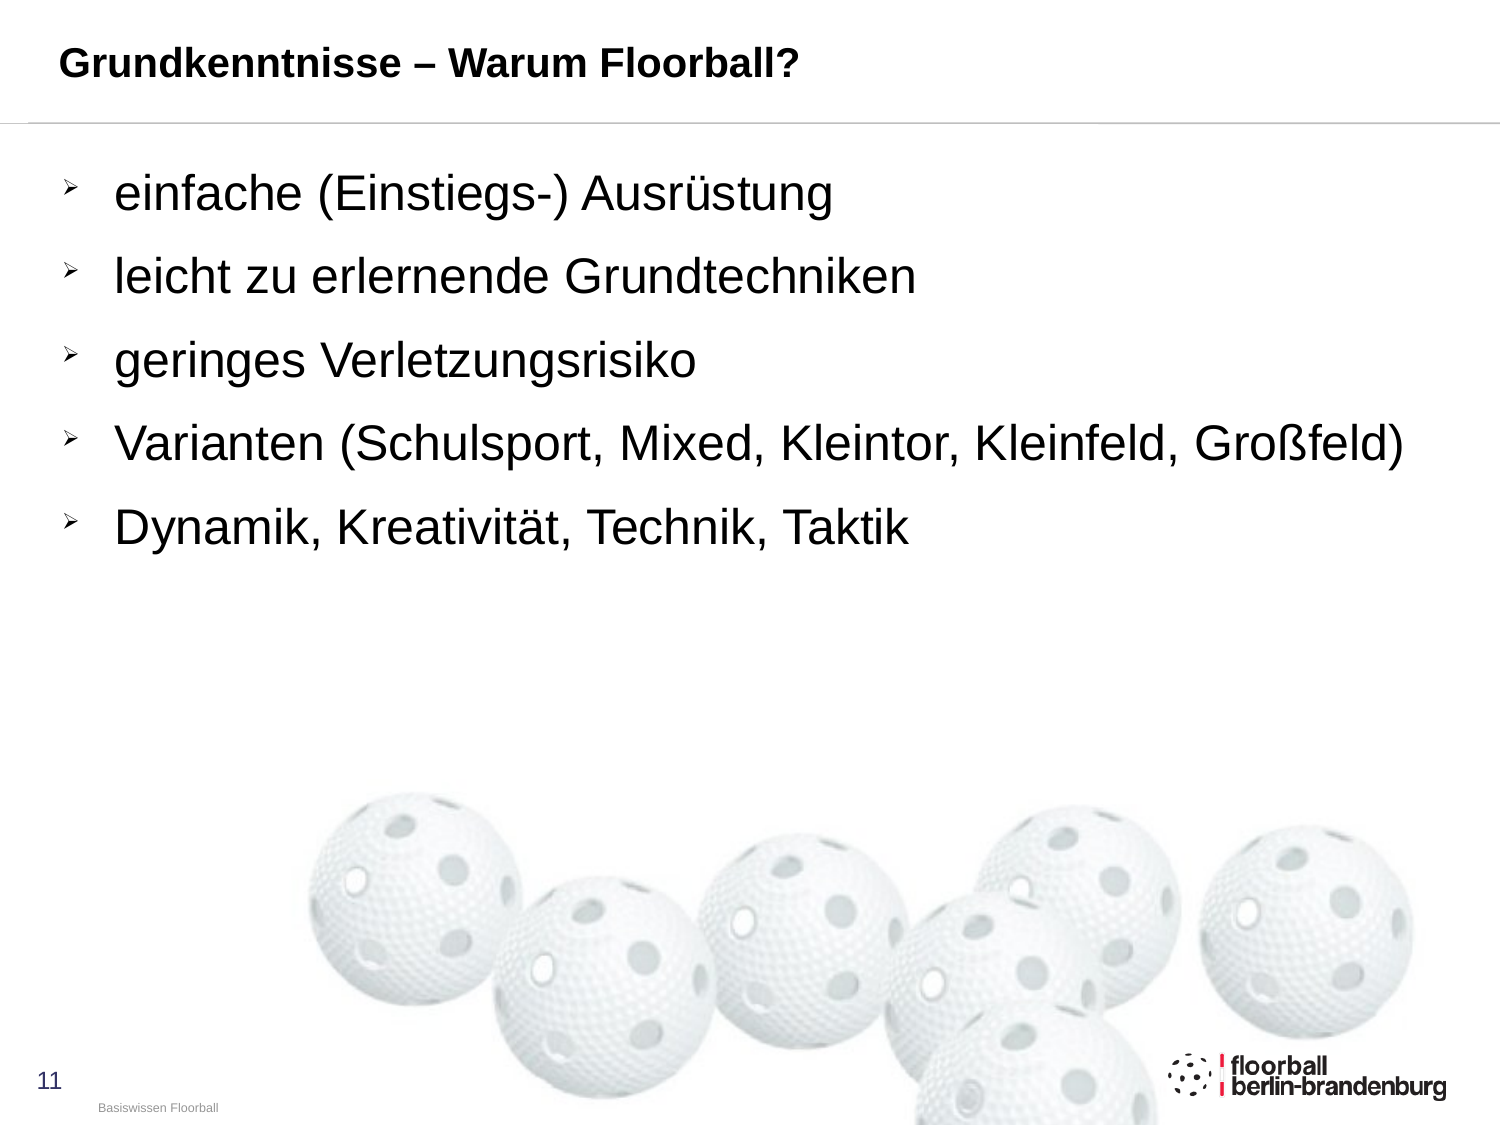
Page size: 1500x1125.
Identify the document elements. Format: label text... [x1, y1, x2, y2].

picture [242, 355, 1483, 1125]
text_box einfache (Einstiegs-) Ausrüstung leicht zu erlernende Grundtechniken geringes Verletzungsrisiko Varianten (Schulsport, Mixed, Kleintor, Kleinfeld, Großfeld) Dynamik, Kreativität, Technik, Taktik [29, 152, 1466, 1013]
text_box Grundkenntnisse – Warum Floorball? [43, 28, 1466, 94]
